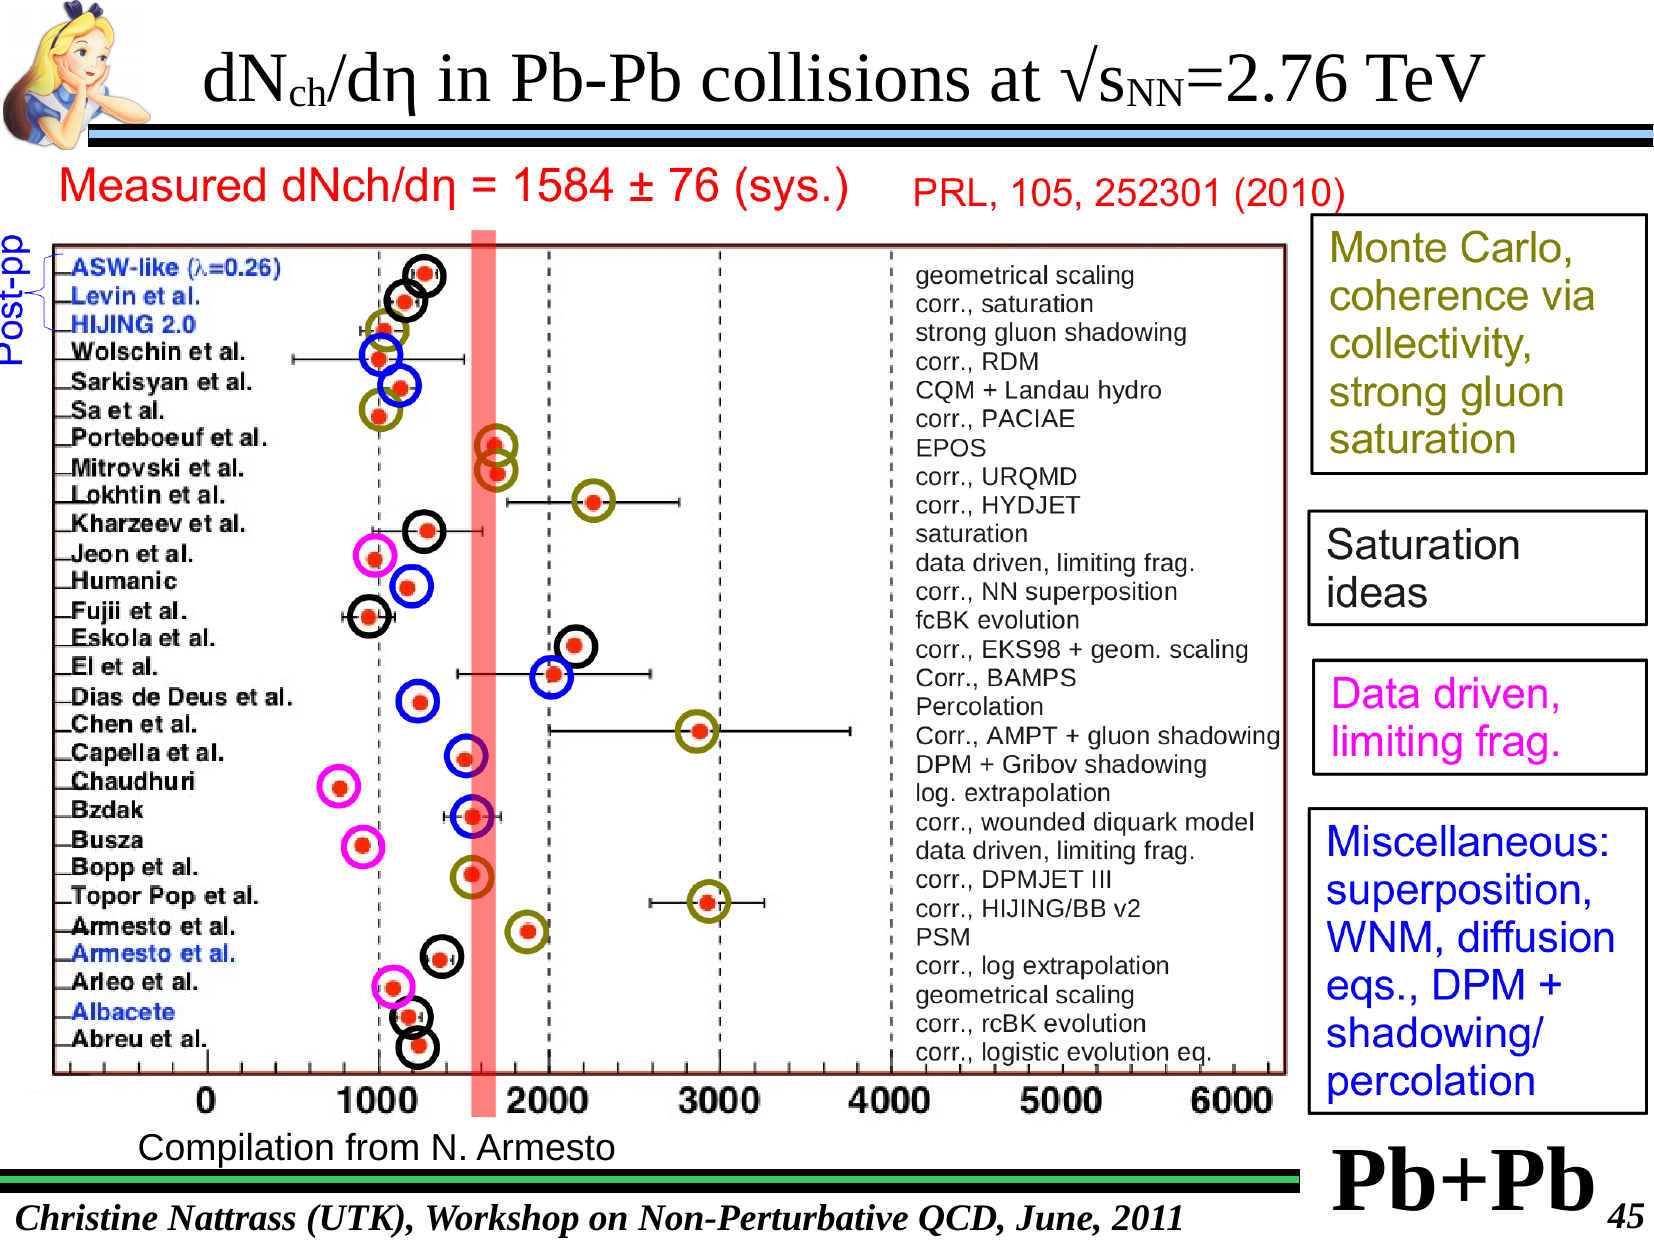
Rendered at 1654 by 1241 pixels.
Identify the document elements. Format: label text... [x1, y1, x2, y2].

text_box Compilation from N. Armesto [112, 1119, 1276, 1176]
picture [3, 0, 151, 150]
picture [0, 166, 1648, 1121]
text_box Pb+Pb [1312, 1121, 1613, 1238]
title dNch/dη in Pb-Pb collisions at √sNN=2.76 TeV [100, 15, 1589, 139]
